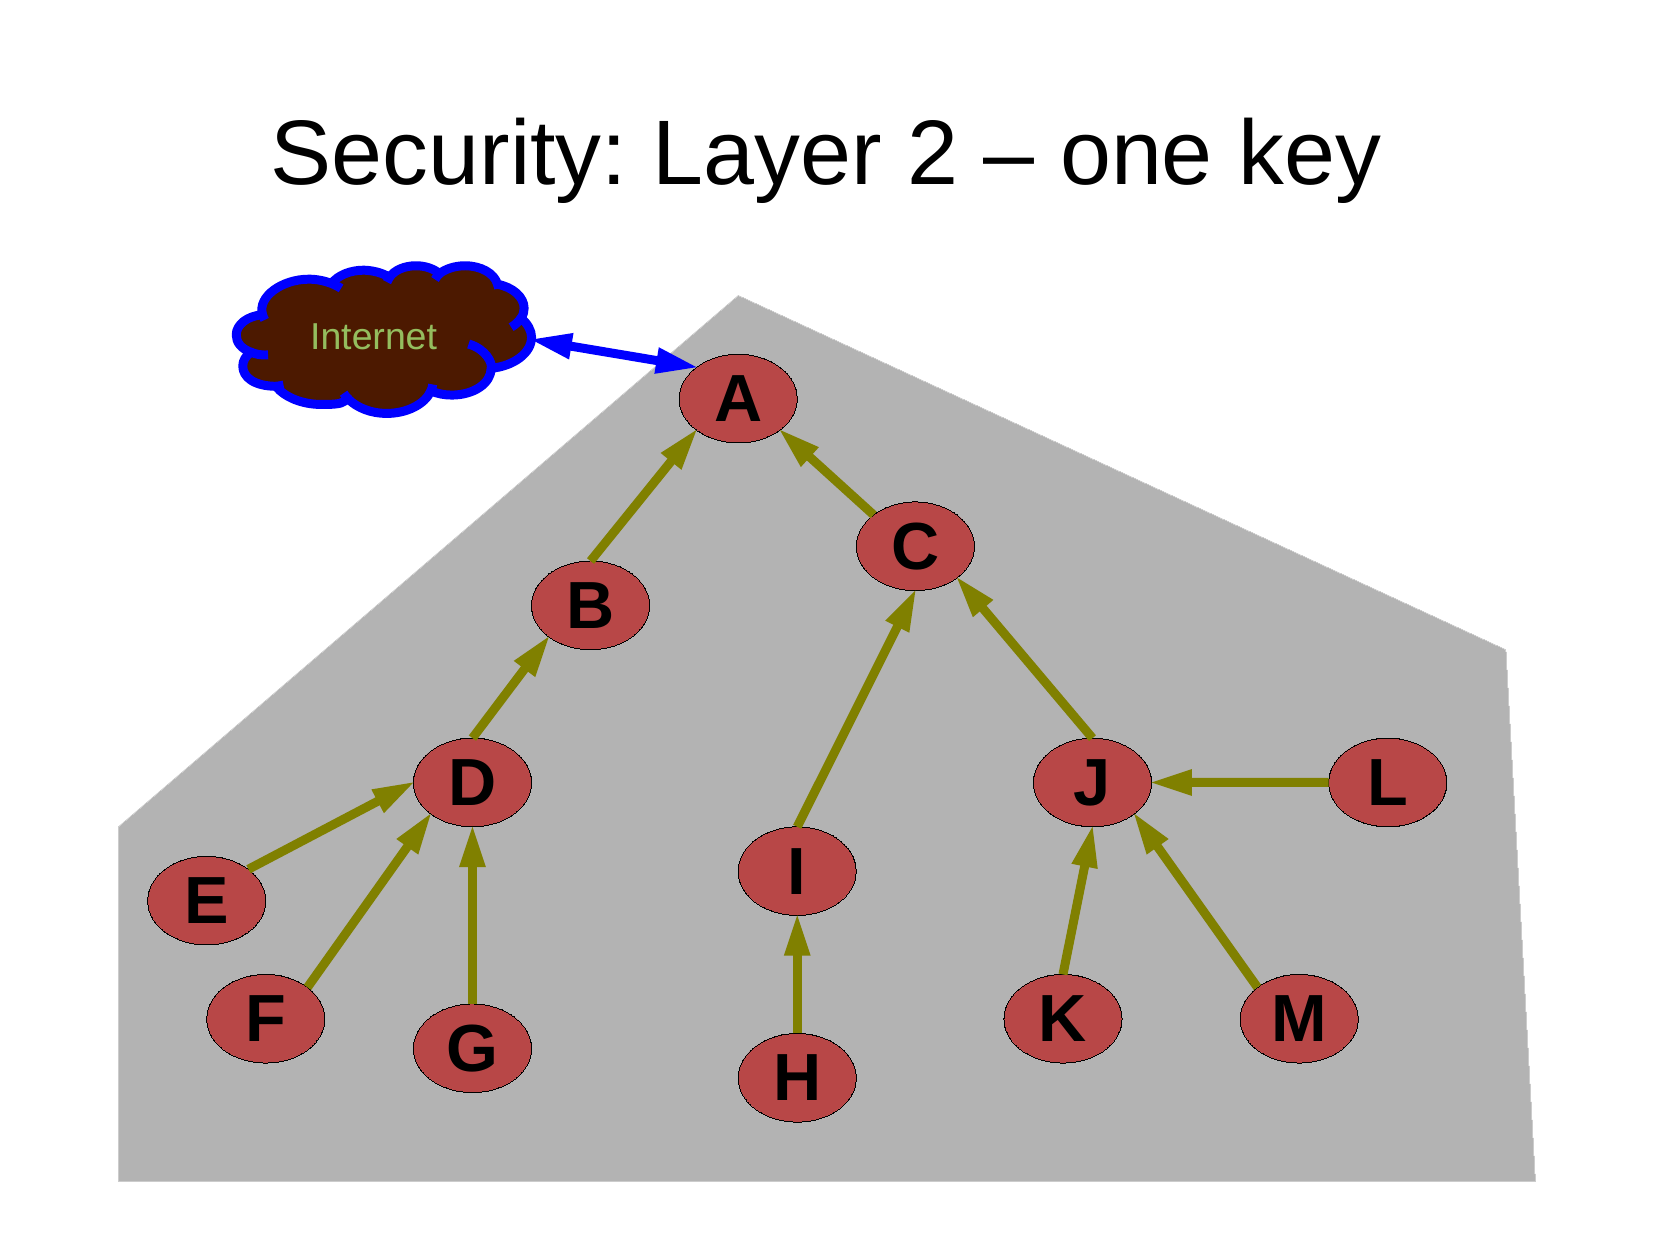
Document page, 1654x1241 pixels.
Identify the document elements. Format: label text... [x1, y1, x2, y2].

text_box F [206, 974, 325, 1064]
title Security: Layer 2 – one key [82, 49, 1571, 257]
text_box A [679, 354, 798, 443]
text_box H [738, 1033, 857, 1123]
text_box D [413, 738, 532, 827]
text_box I [738, 826, 857, 916]
text_box Internet [236, 265, 532, 414]
text_box [118, 295, 1536, 1182]
text_box J [1033, 738, 1152, 827]
text_box G [413, 1004, 532, 1093]
text_box E [147, 856, 266, 945]
text_box L [1329, 738, 1447, 827]
text_box C [856, 501, 975, 591]
text_box K [1003, 974, 1123, 1064]
text_box M [1240, 974, 1359, 1064]
text_box B [531, 561, 650, 650]
